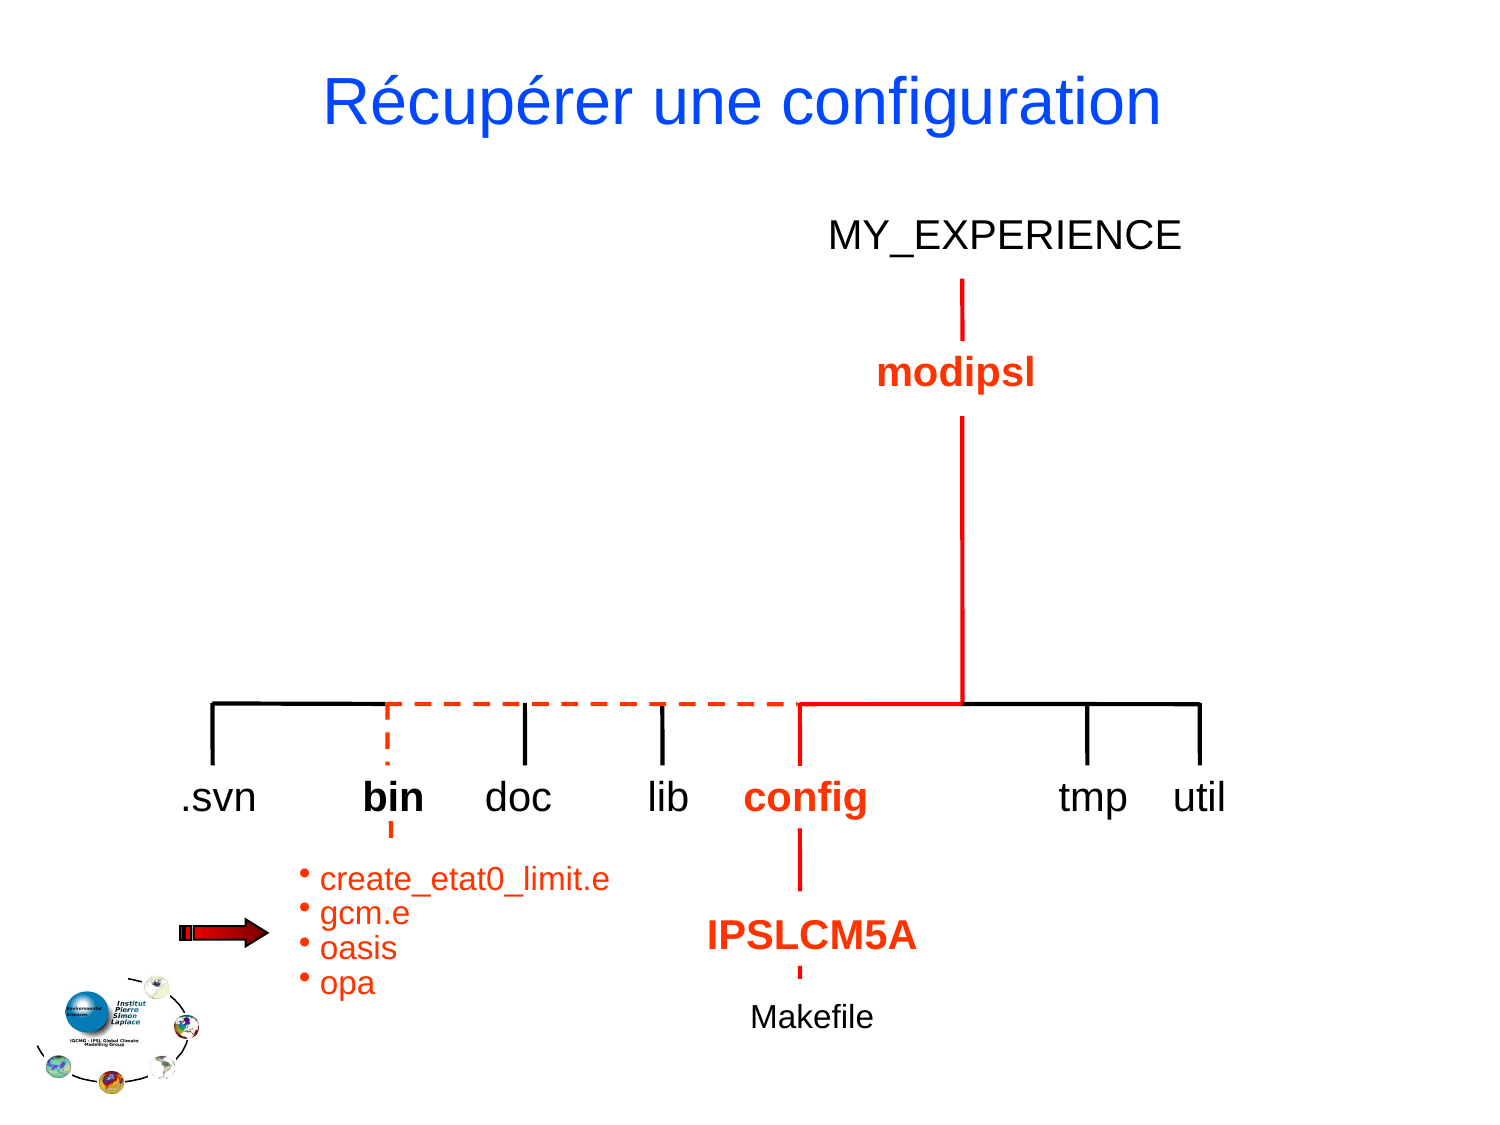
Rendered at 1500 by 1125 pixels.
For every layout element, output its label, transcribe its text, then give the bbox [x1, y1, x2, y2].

picture [97, 1069, 125, 1095]
text_box IPSLCM5A [648, 903, 1063, 967]
text_box MY_EXPERIENCE [799, 203, 1211, 268]
picture [44, 1054, 72, 1079]
title Récupérer une configuration [75, 0, 1426, 200]
text_box util [1149, 765, 1250, 830]
text_box bin [274, 764, 513, 829]
text_box [185, 926, 191, 940]
text_box lib [638, 765, 788, 829]
text_box Makefile [562, 990, 1063, 1045]
text_box config [788, 765, 925, 829]
text_box create_etat0_limit.e gcm.e oasis opa [284, 871, 648, 1005]
text_box .svn [149, 765, 288, 830]
text_box [193, 919, 268, 947]
text_box doc [513, 765, 638, 829]
text_box modipsl [837, 340, 1075, 405]
text_box tmp [1024, 765, 1163, 829]
text_box doc [514, 791, 526, 809]
picture [172, 1013, 200, 1040]
picture [65, 974, 170, 1048]
picture [148, 1054, 176, 1080]
